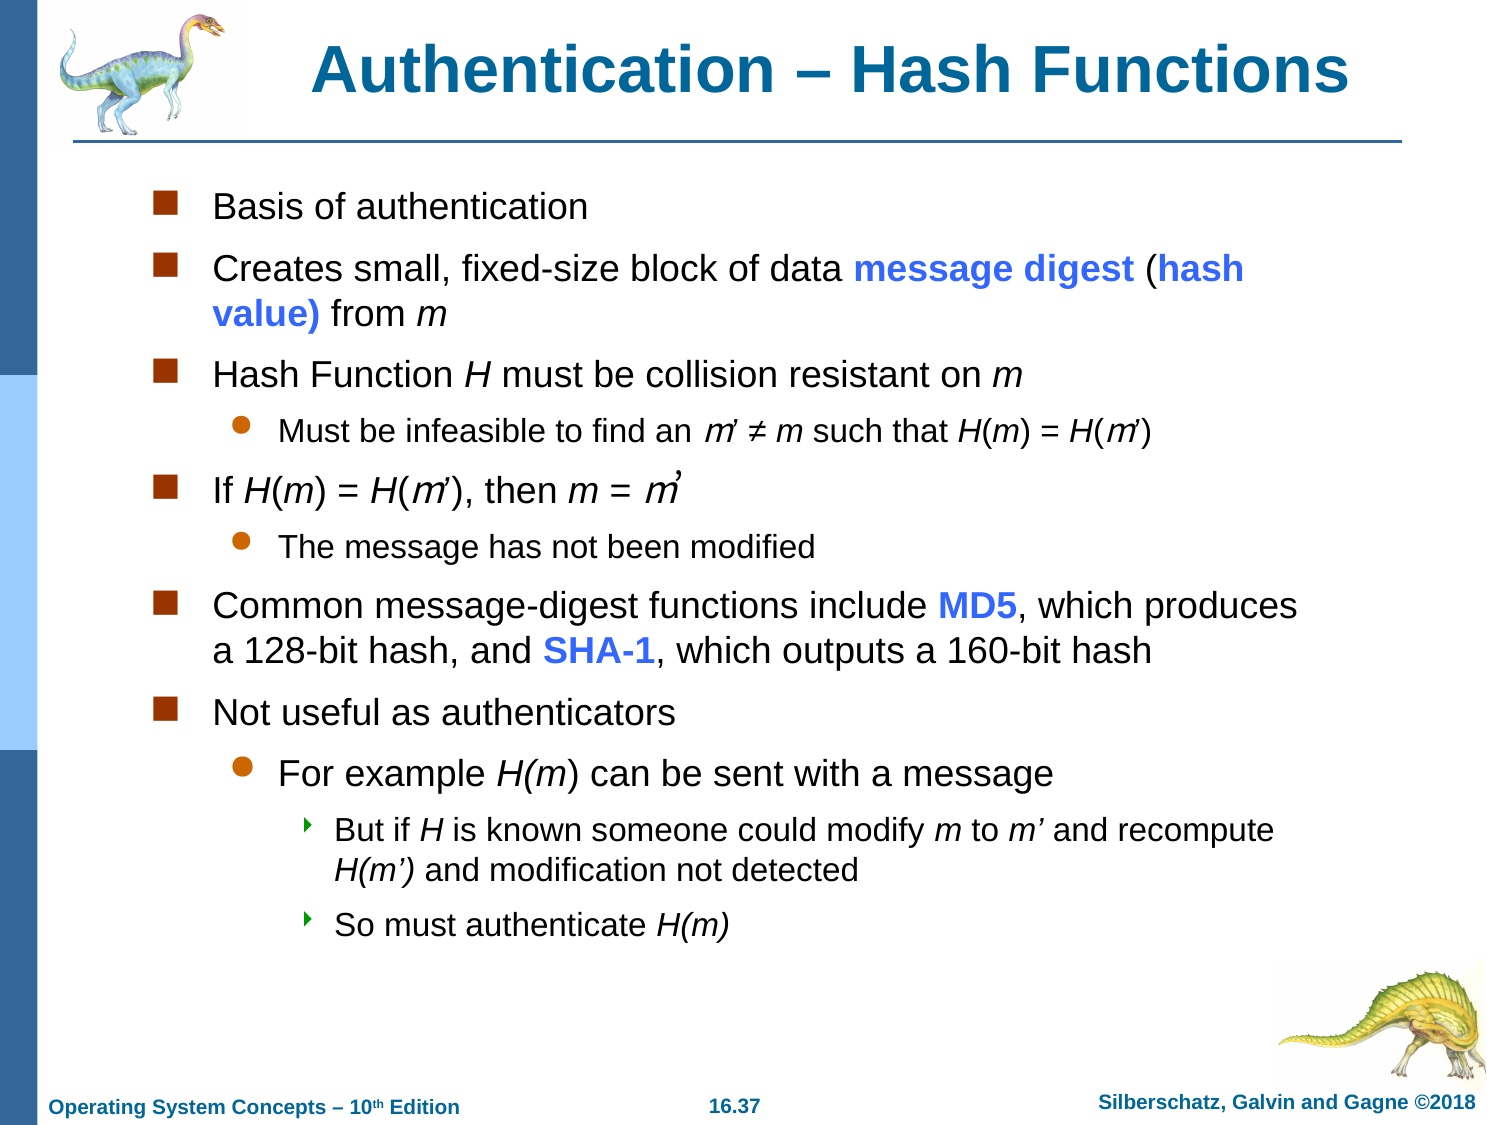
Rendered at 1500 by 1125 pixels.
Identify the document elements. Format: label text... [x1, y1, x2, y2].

picture [46, 0, 243, 149]
picture [1275, 959, 1486, 1090]
picture [1415, 1094, 1423, 1099]
title Authentication – Hash Functions [185, 18, 1477, 114]
list Basis of authentication Creates small, fixed-size block of data message digest (hash value) from m Hash Function H must be collision resistant on m Must be infeasible to find an m’ ≠ m such that H(m) = H(m’) If H(m) = H(m’), then m = m’ The message has not been modified Common message-digest functions include MD5, which produces a 128-bit hash, and SHA-1, which outputs a 160-bit hash Not useful as authenticators For example H(m) can be sent with a message But if H is known someone could modify m to m’ and recompute H(m’) and modification not detected So must authenticate H(m) [141, 174, 1333, 1009]
